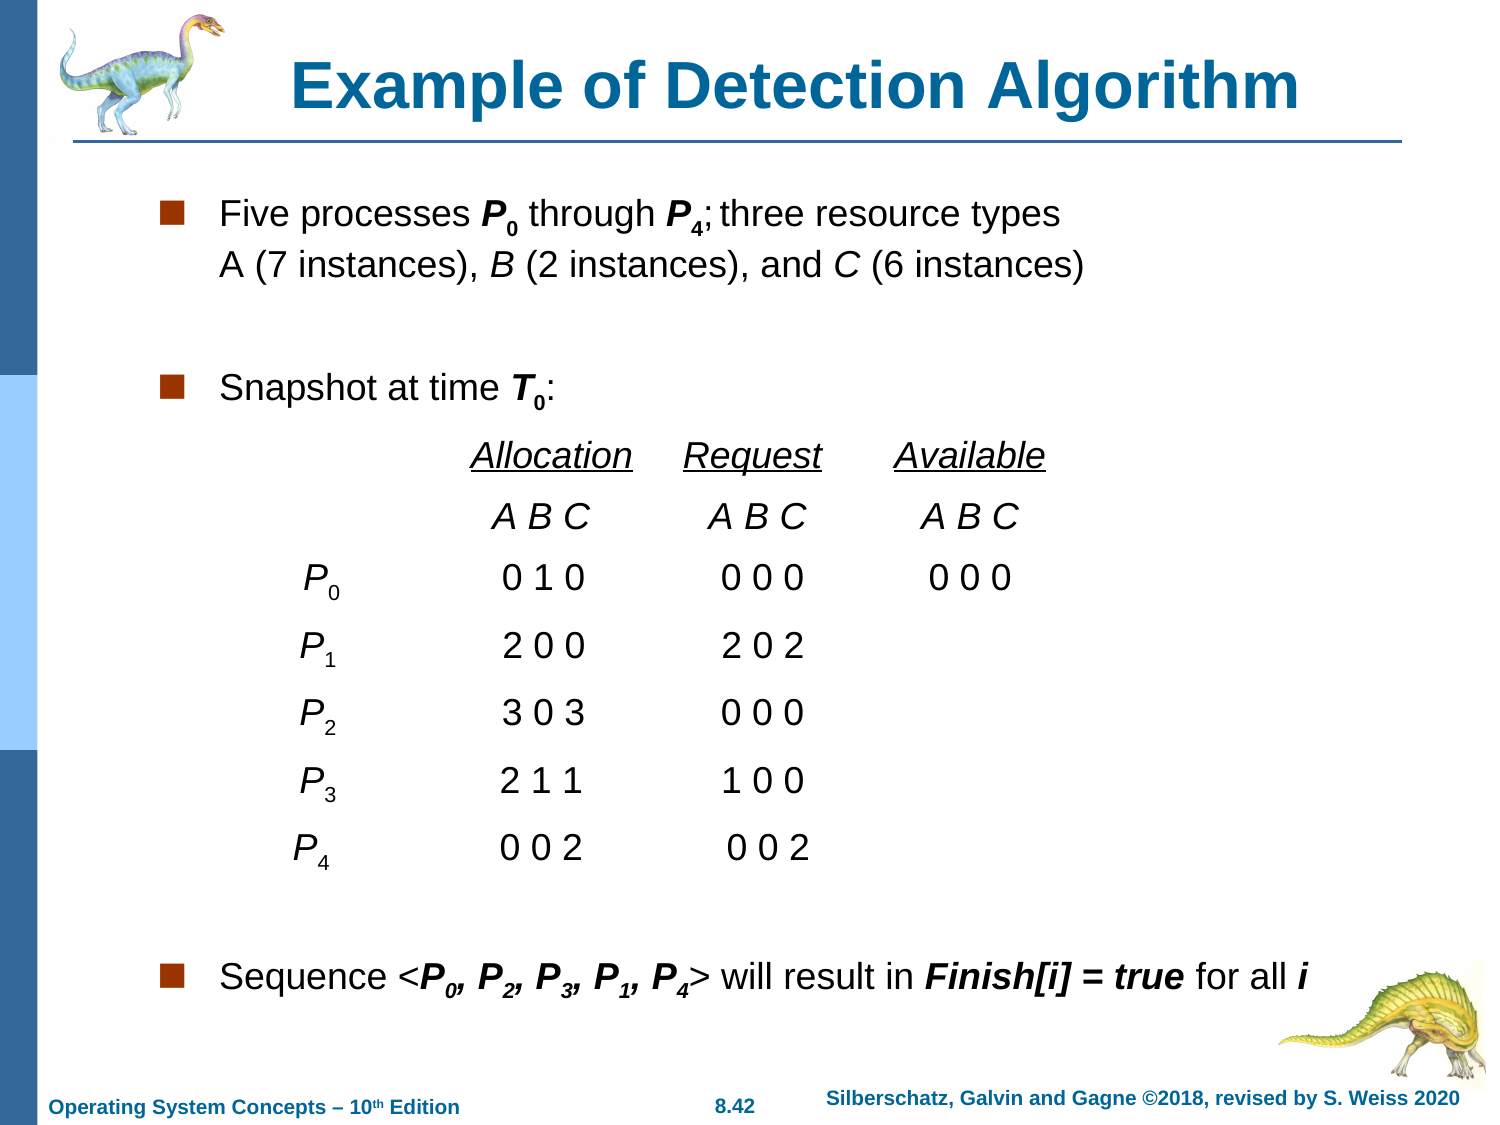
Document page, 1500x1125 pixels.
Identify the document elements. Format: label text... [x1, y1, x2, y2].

picture [46, 0, 243, 149]
title Example of Detection Algorithm [167, 35, 1426, 130]
picture [1275, 959, 1486, 1095]
list Five processes P0 through P4; three resource types A (7 instances), B (2 instances), and C (6 instances) Snapshot at time T0: Allocation Request Available A B C A B C A B C P0 0 1 0 0 0 0 0 0 0 P1 2 0 0 2 0 2 P2 3 0 3 0 0 0 P3 2 1 1 1 0 0 P4 0 0 2 0 0 2 Sequence <P0, P2, P3, P1, P4> will result in Finish[i] = true for all i [147, 181, 1467, 1022]
